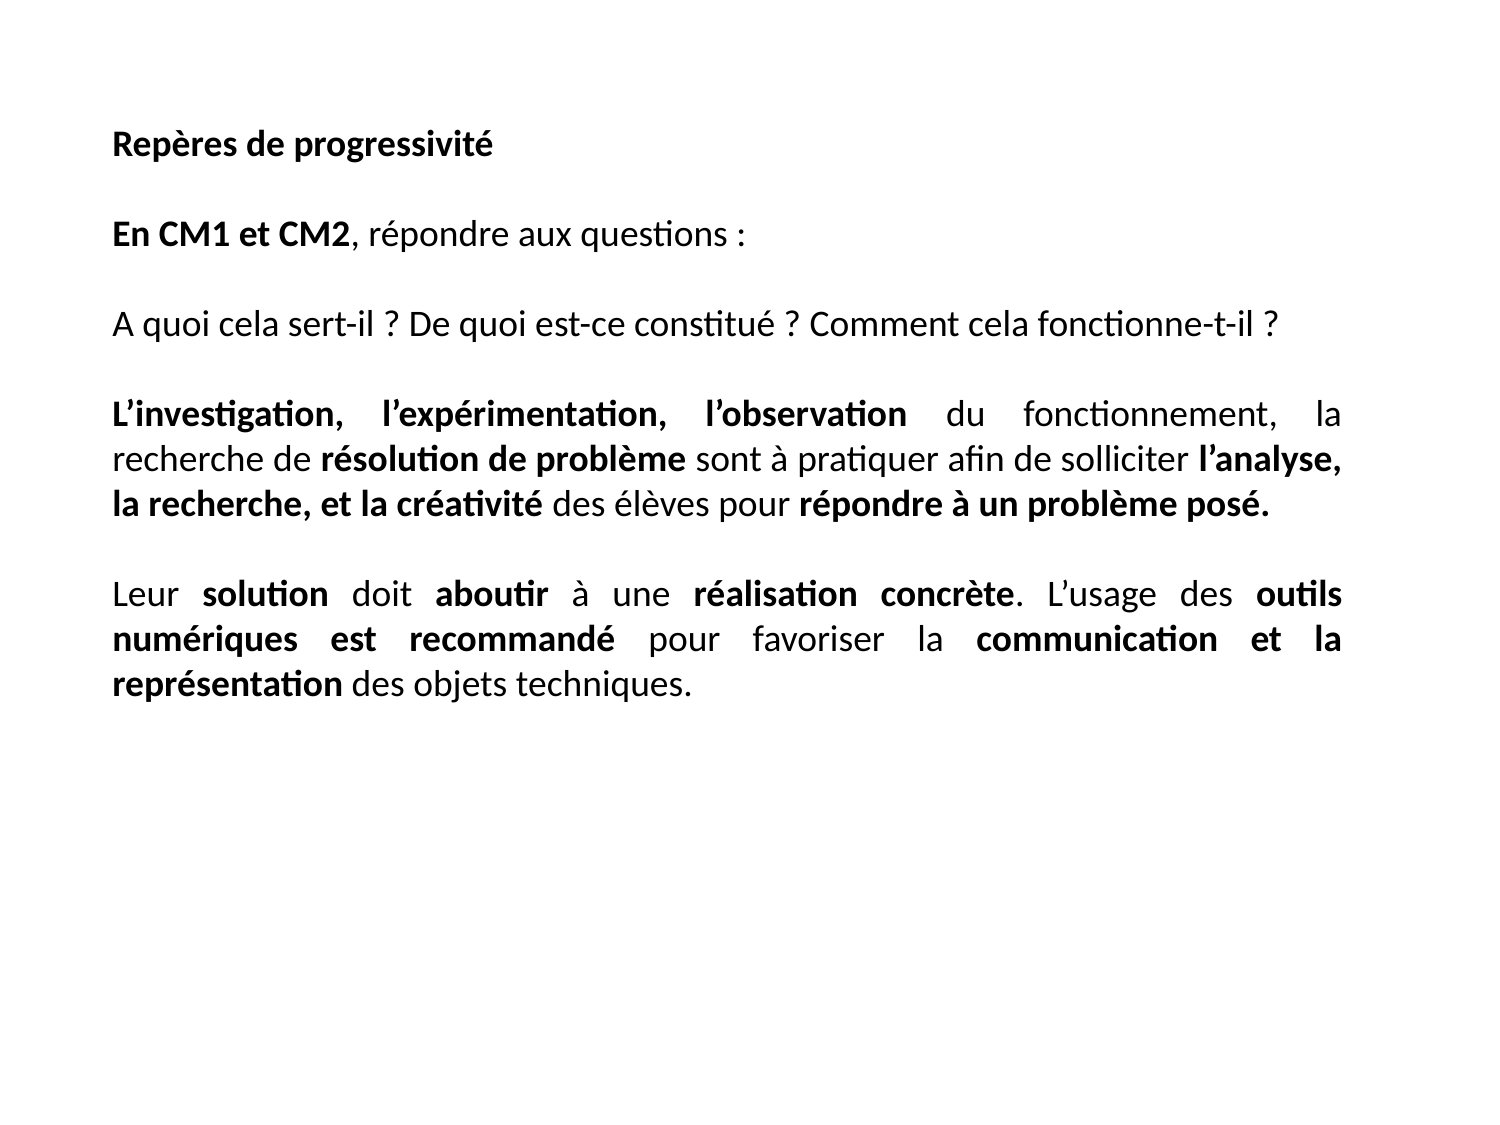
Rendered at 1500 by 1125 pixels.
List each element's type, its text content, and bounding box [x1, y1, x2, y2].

text_box Repères de progressivité En CM1 et CM2, répondre aux questions : A quoi cela sert-il ? De quoi est-ce constitué ? Comment cela fonctionne-t-il ? L’investigation, l’expérimentation, l’observation du fonctionnement, la recherche de résolution de problème sont à pratiquer afin de solliciter l’analyse, la recherche, et la créativité des élèves pour répondre à un problème posé. Leur solution doit aboutir à une réalisation concrète. L’usage des outils numériques est recommandé pour favoriser la communication et la représentation des objets techniques. [97, 111, 1358, 809]
